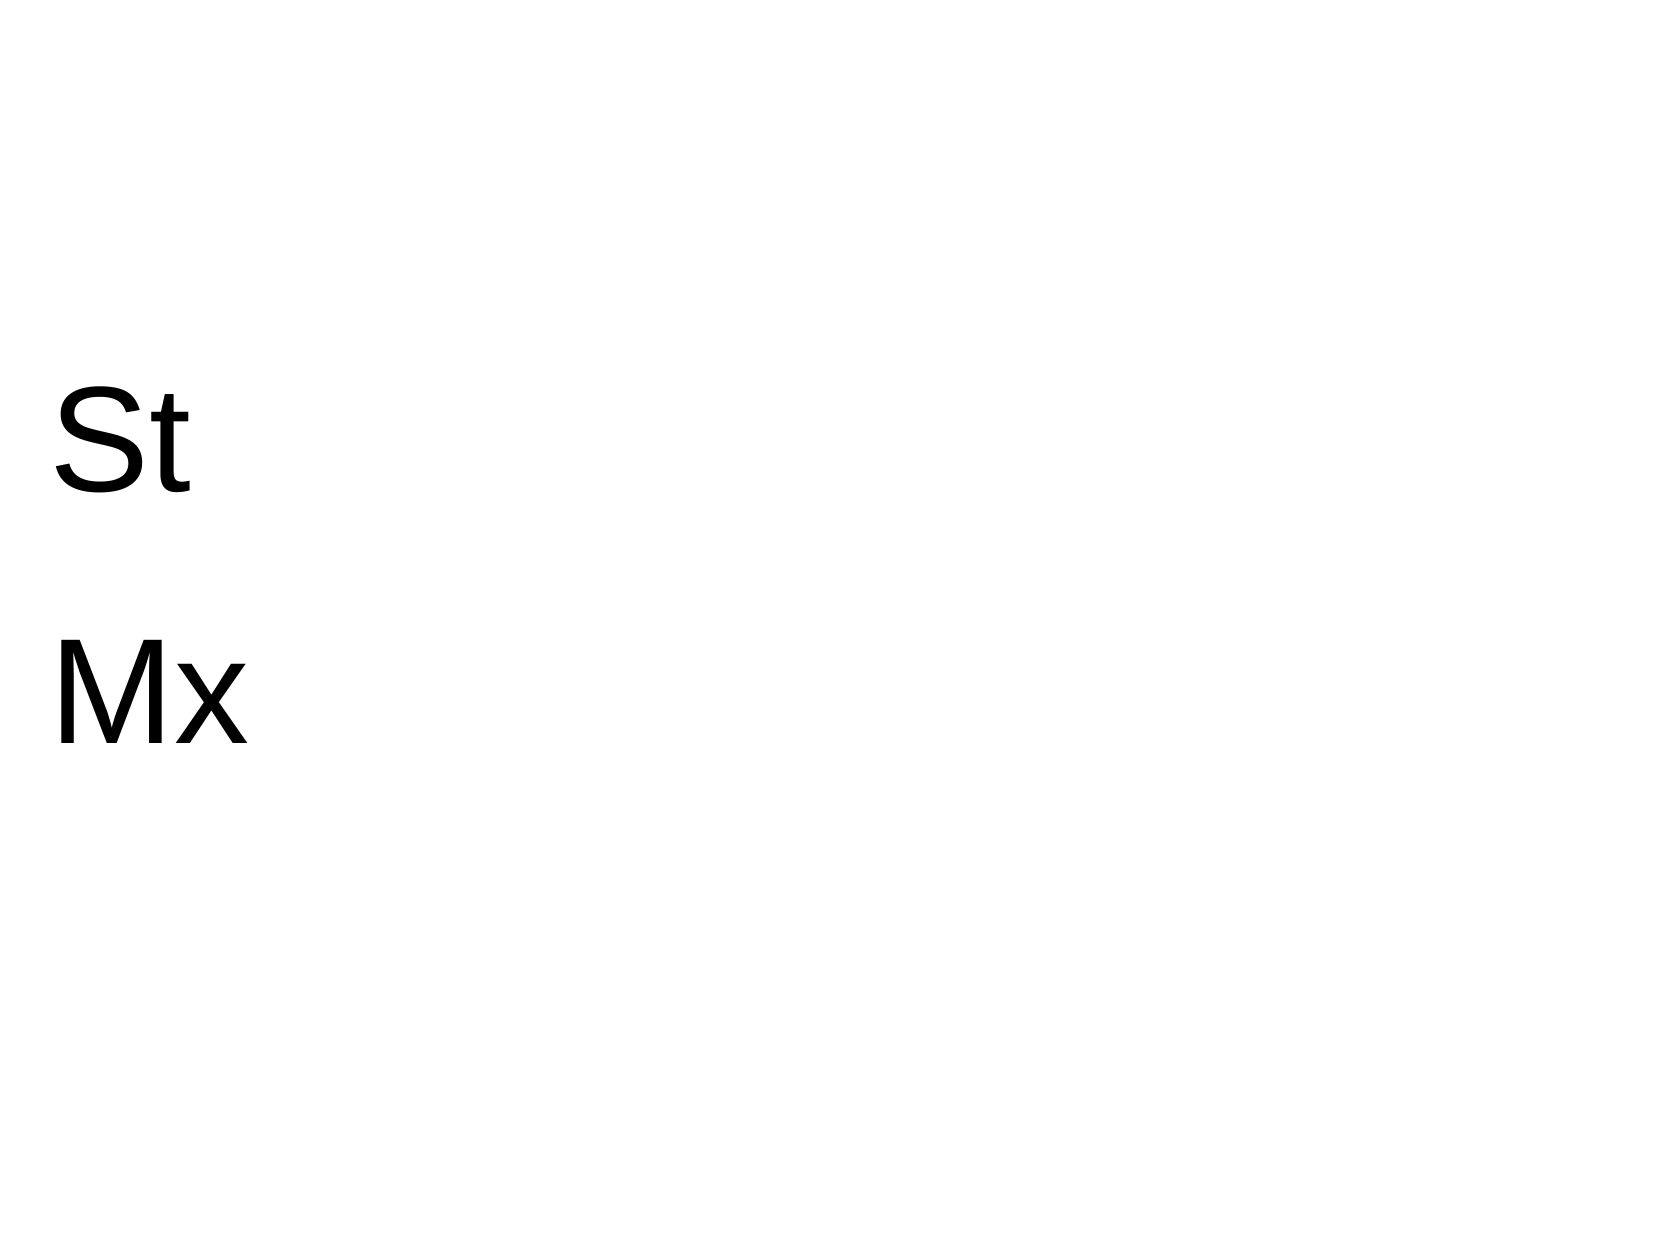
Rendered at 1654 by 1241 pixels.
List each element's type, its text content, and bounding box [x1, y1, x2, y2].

subtitle St Mx [49, 43, 1538, 1088]
